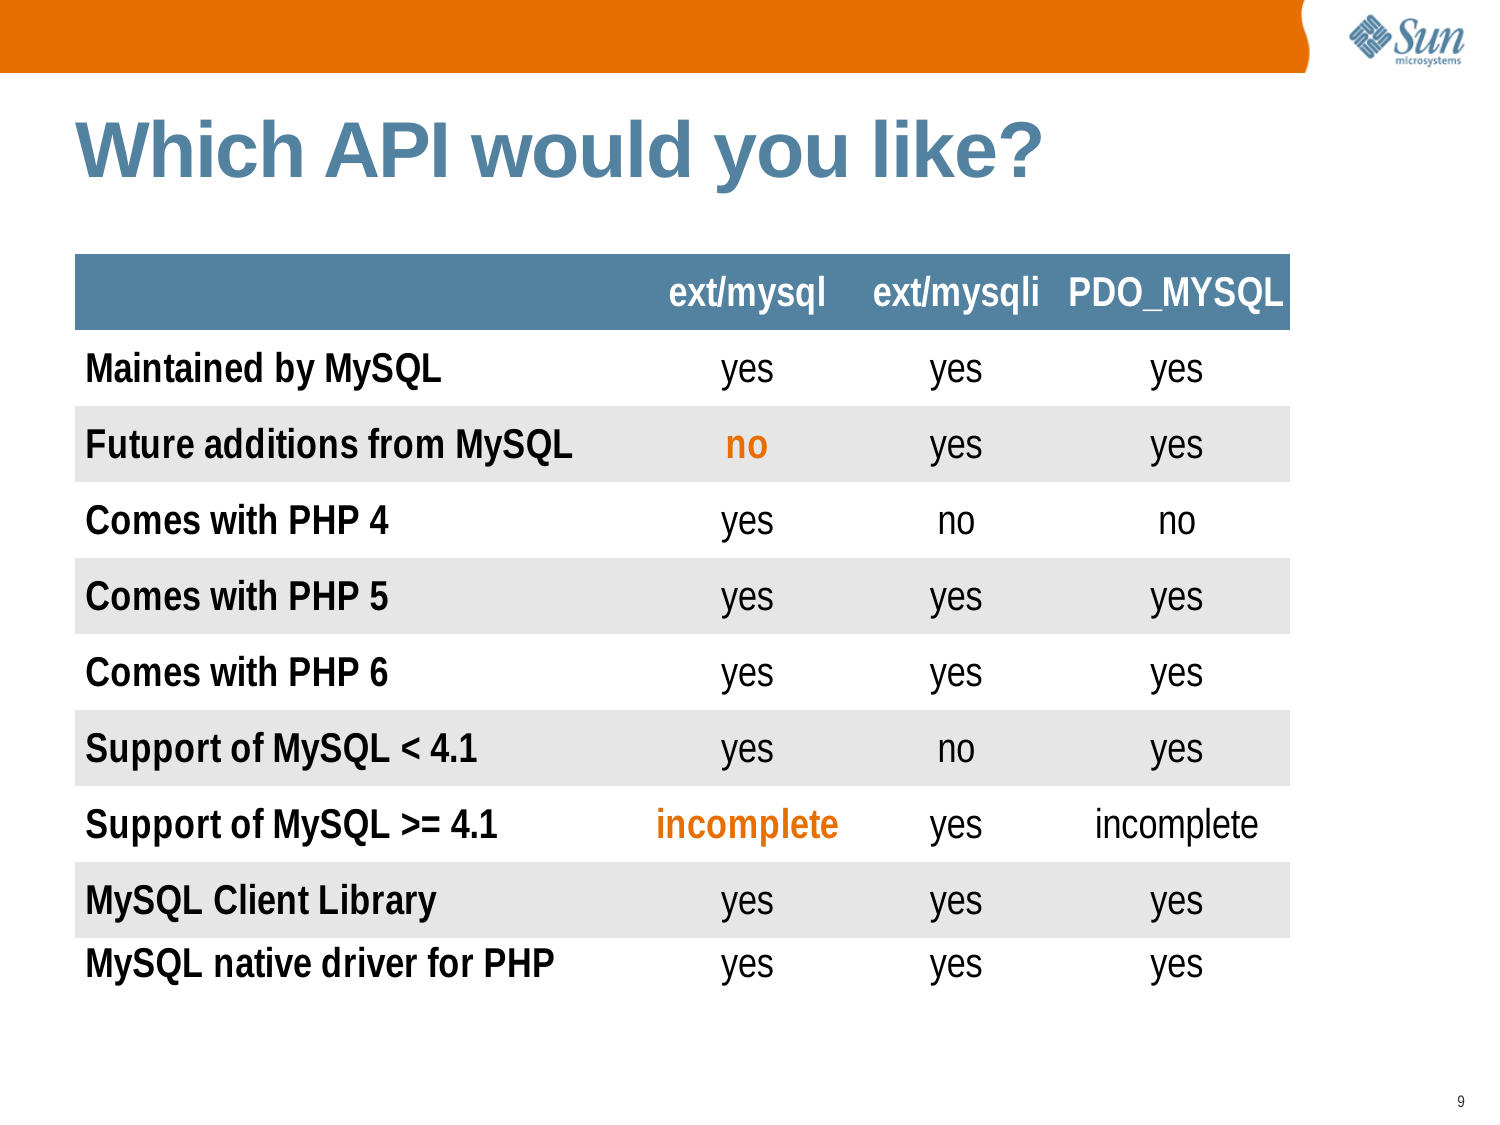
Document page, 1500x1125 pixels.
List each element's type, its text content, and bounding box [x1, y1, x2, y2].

picture [0, 0, 1500, 73]
title Which API would you like? [75, 113, 1437, 218]
chart [75, 253, 1293, 1043]
